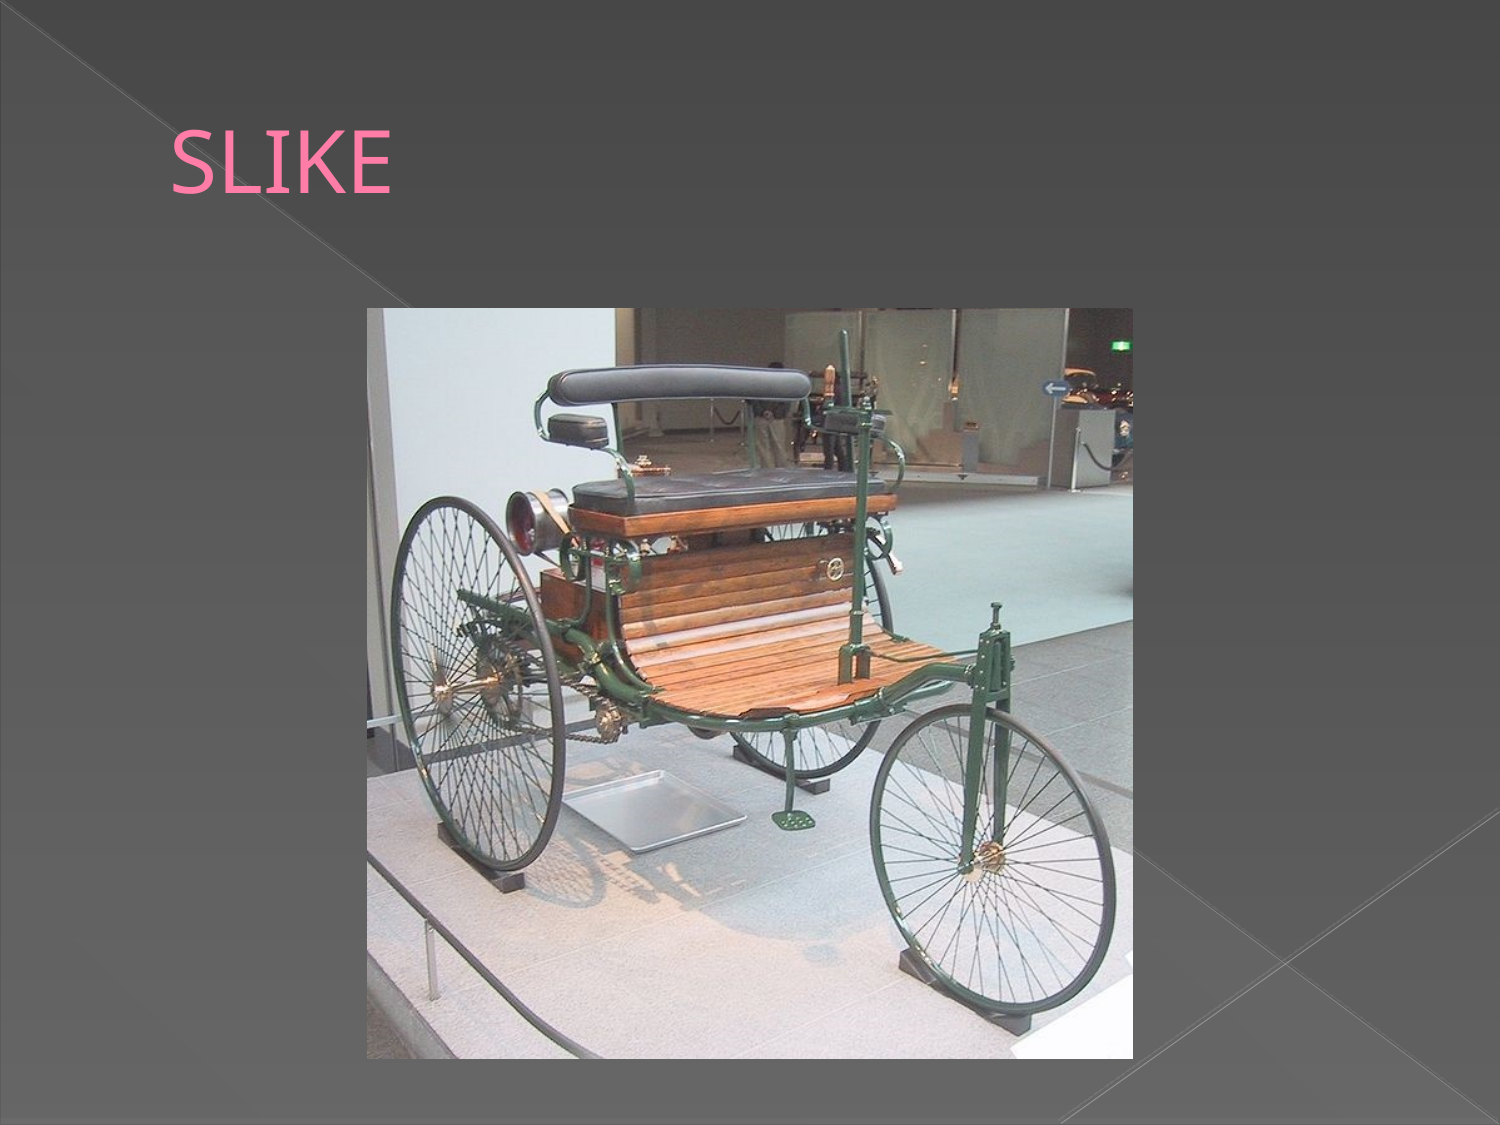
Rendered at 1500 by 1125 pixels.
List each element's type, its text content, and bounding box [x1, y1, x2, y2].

title SLIKE [75, 43, 1425, 274]
picture [367, 308, 1133, 1059]
